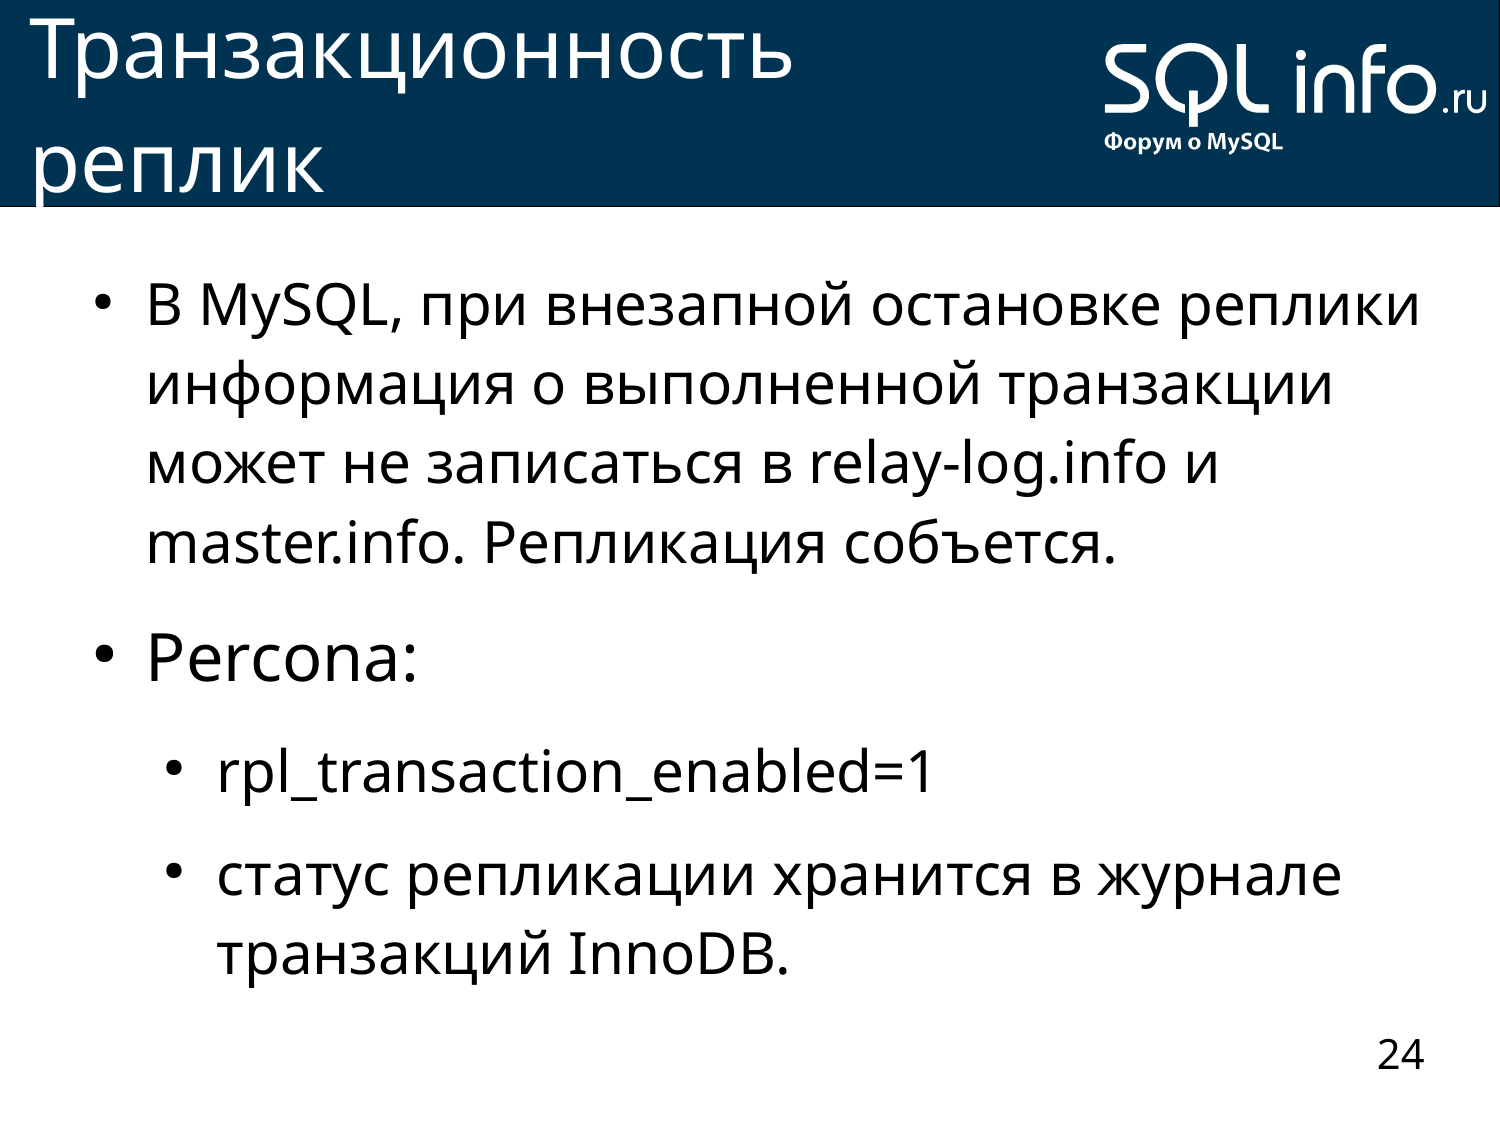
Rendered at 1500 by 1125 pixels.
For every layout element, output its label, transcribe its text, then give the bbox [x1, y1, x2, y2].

picture [1093, 29, 1495, 166]
list В MySQL, при внезапной остановке реплики информация о выполненной транзакции может не записаться в relay-log.info и master.info. Репликация собъется. Percona: rpl_transaction_enabled=1 статус репликации хранится в журнале транзакций InnoDB. [75, 263, 1425, 1063]
title Транзакционность реплик [29, 0, 1093, 207]
